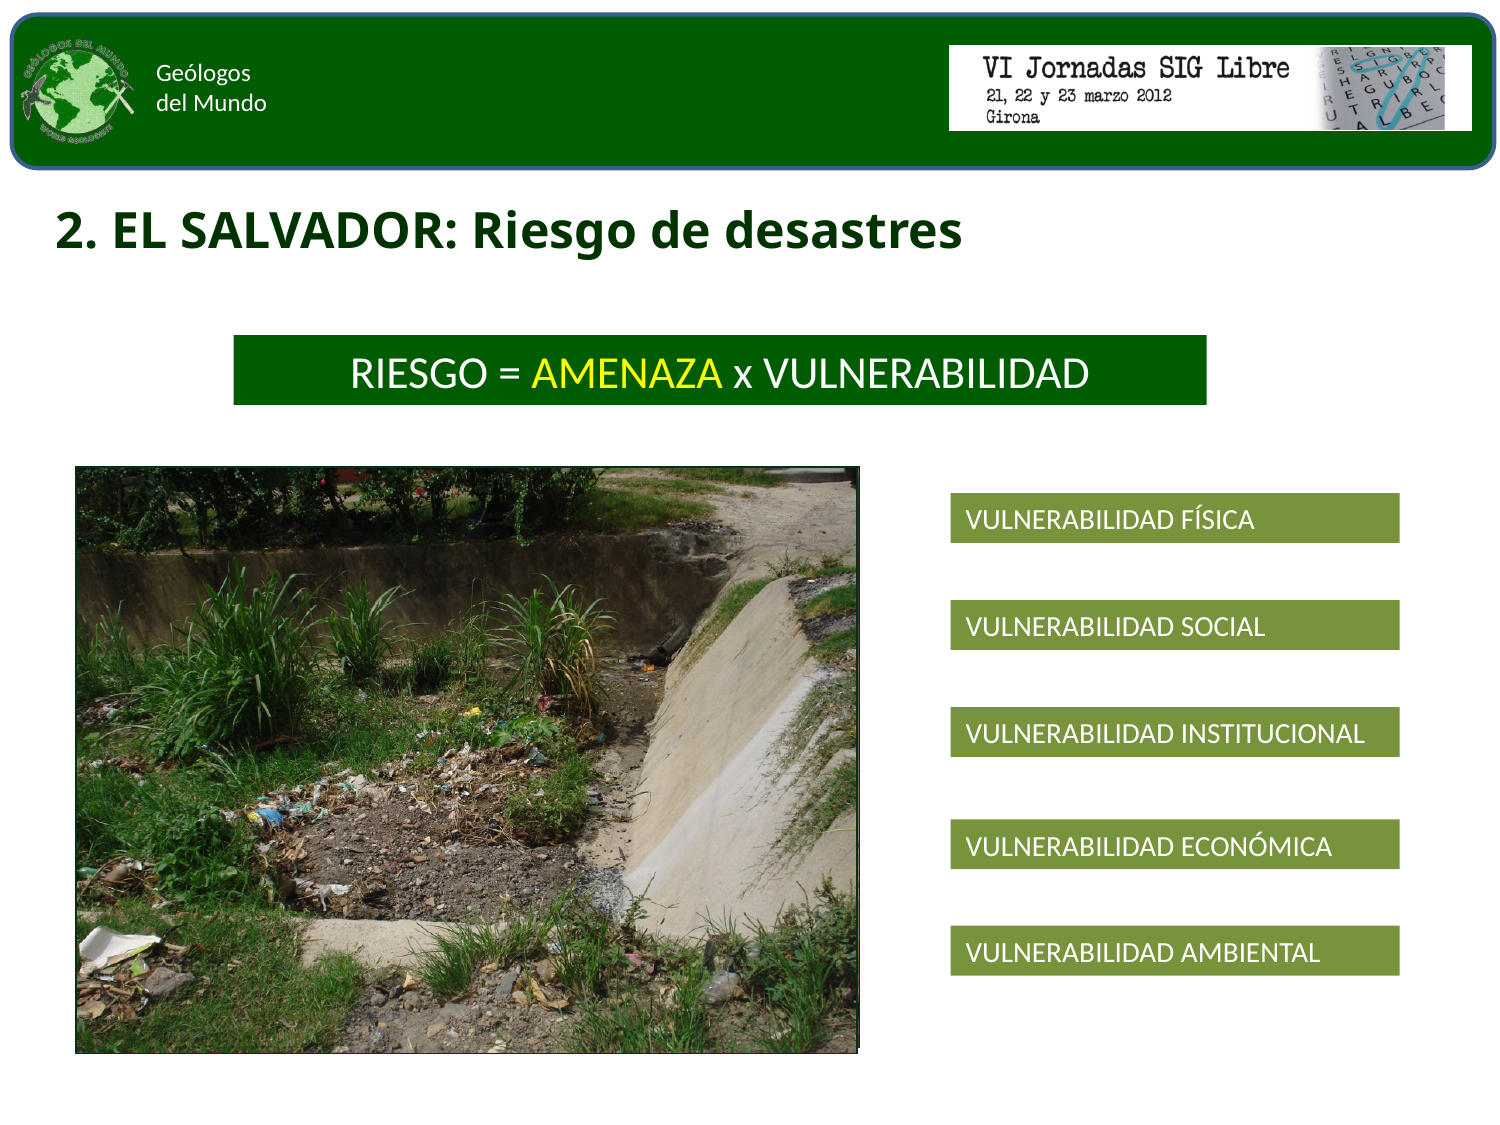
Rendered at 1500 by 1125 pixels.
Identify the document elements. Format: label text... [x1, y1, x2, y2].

text_box [11, 14, 1495, 169]
text_box VULNERABILIDAD INSTITUCIONAL [950, 707, 1400, 757]
text_box VULNERABILIDAD FÍSICA [950, 493, 1400, 543]
text_box VULNERABILIDAD AMBIENTAL [950, 925, 1400, 976]
text_box VULNERABILIDAD SOCIAL [950, 600, 1400, 650]
text_box RIESGO = AMENAZA x VULNERABILIDAD [233, 335, 1207, 405]
picture [76, 467, 857, 1053]
text_box VULNERABILIDAD ECONÓMICA [950, 819, 1400, 870]
text_box 2. EL SALVADOR: Riesgo de desastres [41, 190, 1447, 266]
picture [19, 36, 136, 145]
text_box Geólogos del Mundo [141, 49, 361, 125]
picture [950, 46, 1471, 130]
